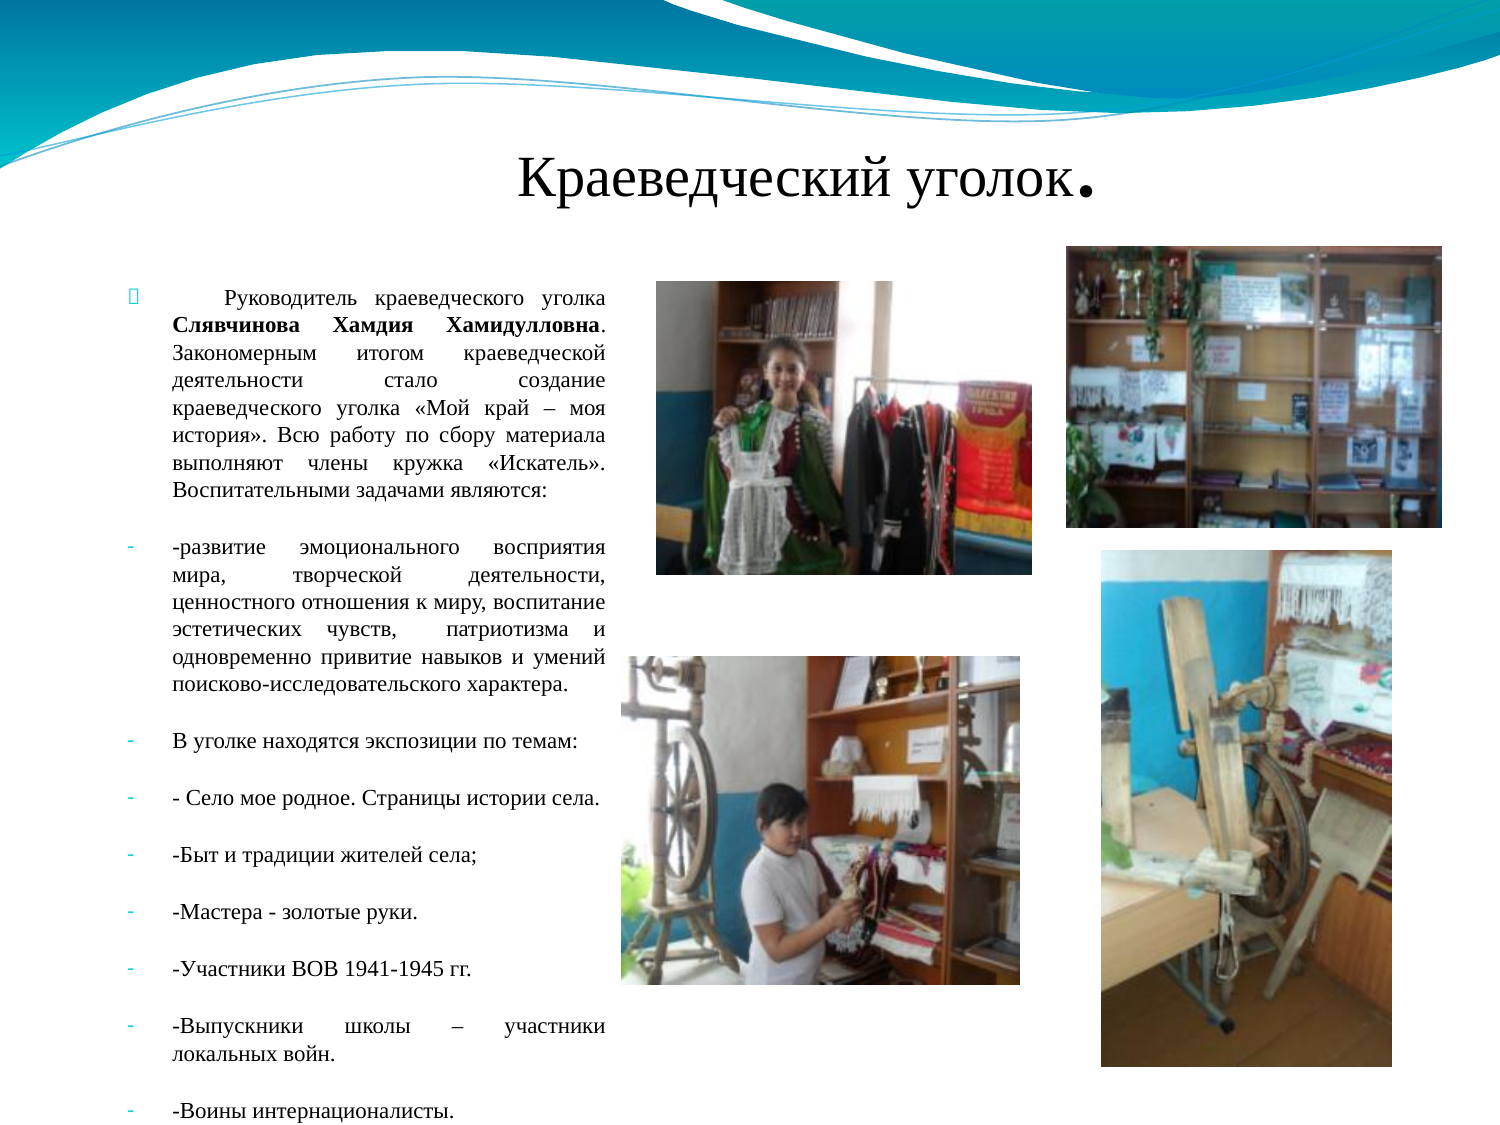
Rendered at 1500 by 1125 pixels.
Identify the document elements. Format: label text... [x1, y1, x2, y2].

title Краеведческий уголок. [112, 84, 1219, 223]
picture [621, 656, 1020, 985]
picture [1101, 550, 1392, 1067]
picture [656, 281, 1032, 575]
picture [1066, 246, 1442, 528]
list Руководитель краеведческого уголка Слявчинова Хамдия Хамидулловна. Закономерным итогом краеведческой деятельности стало создание краеведческого уголка «Мой край – моя история». Всю работу по сбору материала выполняют члены кружка «Искатель». Воспитательными задачами являются: -развитие эмоционального восприятия мира, творческой деятельности, ценностного отношения к миру, воспитание эстетических чувств, патриотизма и одновременно привитие навыков и умений поисково-исследовательского характера. В уголке находятся экспозиции по темам: - Село мое родное. Страницы истории села. -Быт и традиции жителей села; -Мастера - золотые руки. -Участники ВОВ 1941-1945 гг. -Выпускники школы – участники локальных войн. -Воины интернационалисты. Эффективно используется материалы краеведческого уголка на районных практических конференциях. В 2010 году ученик 6 класса Сатучин Рамил участвовал в областной конференции «Диалог культур как средство формирования поликультурной идентичности» и стал призером. [112, 275, 622, 1025]
